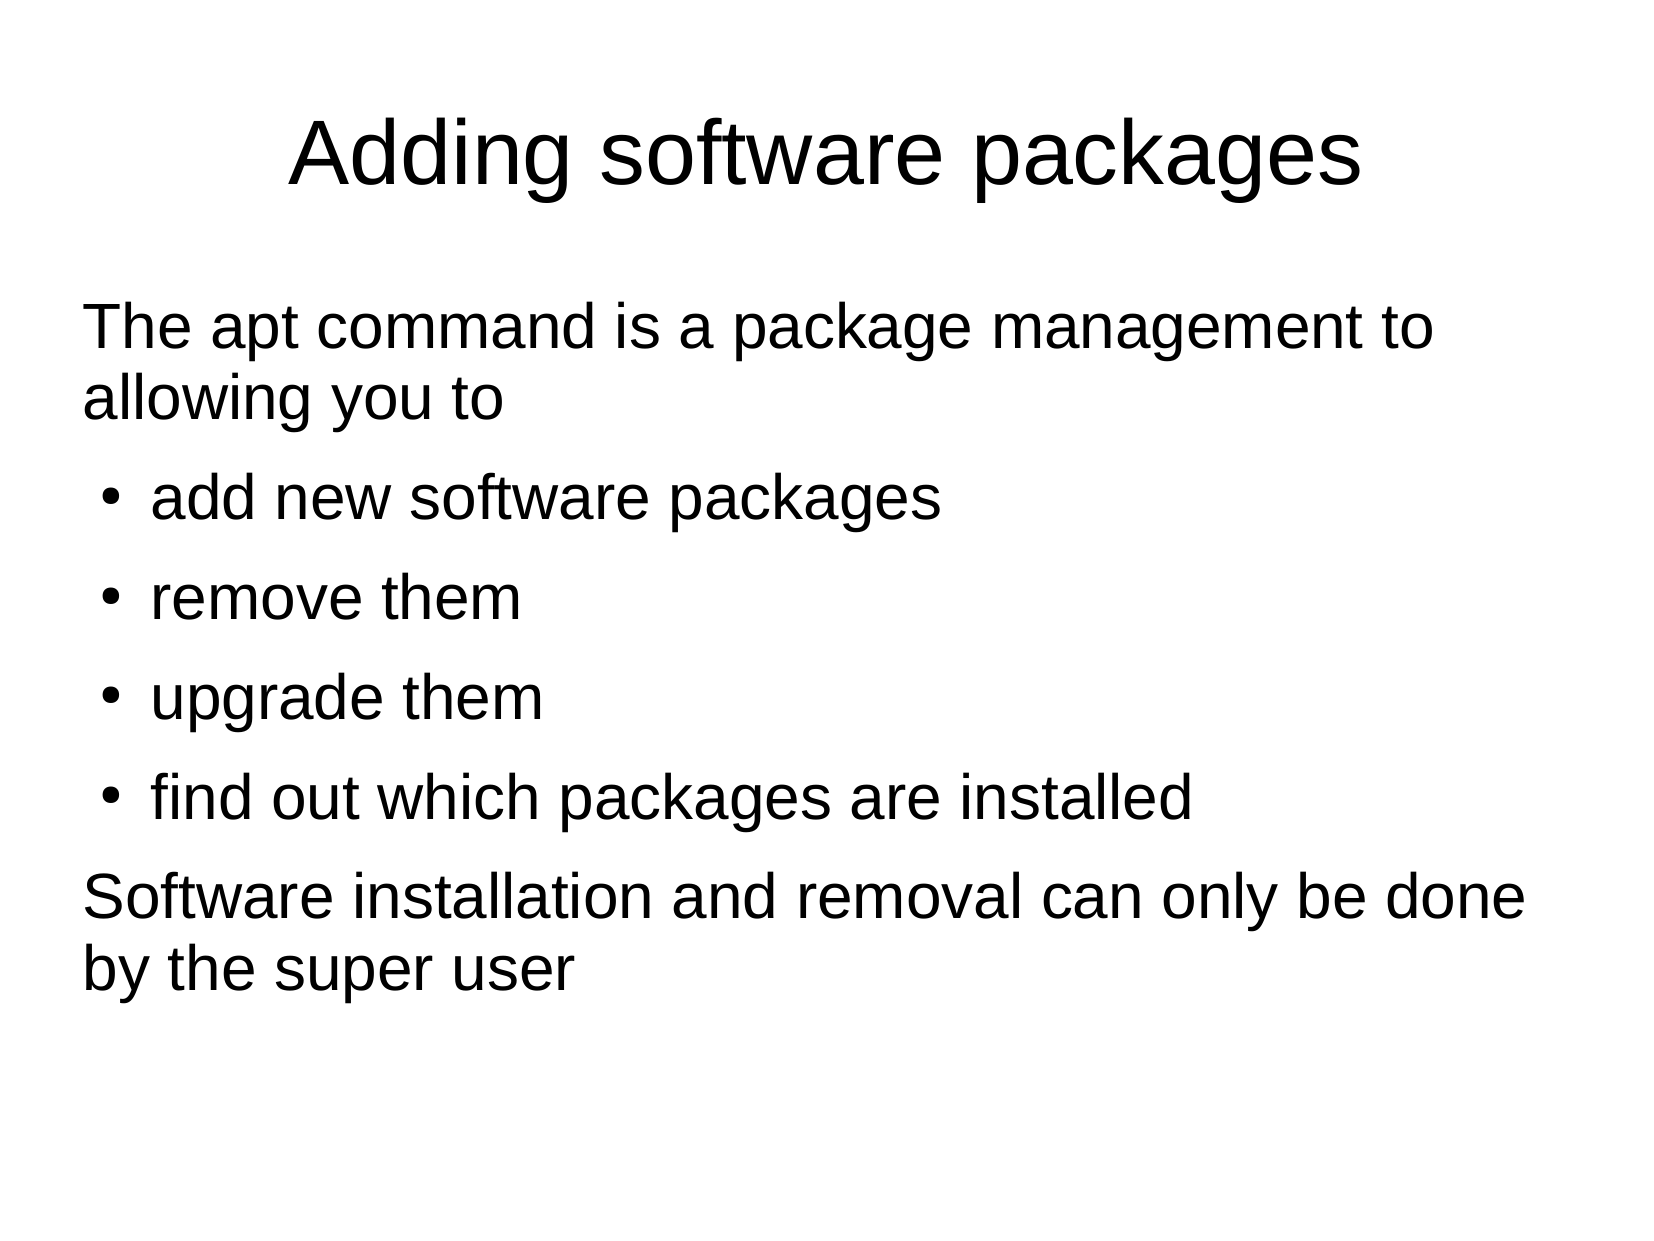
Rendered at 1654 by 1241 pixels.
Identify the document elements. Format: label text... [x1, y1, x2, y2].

title Adding software packages [82, 49, 1571, 257]
list The apt command is a package management to allowing you to add new software packages remove them upgrade them find out which packages are installed Software installation and removal can only be done by the super user [82, 290, 1571, 1010]
